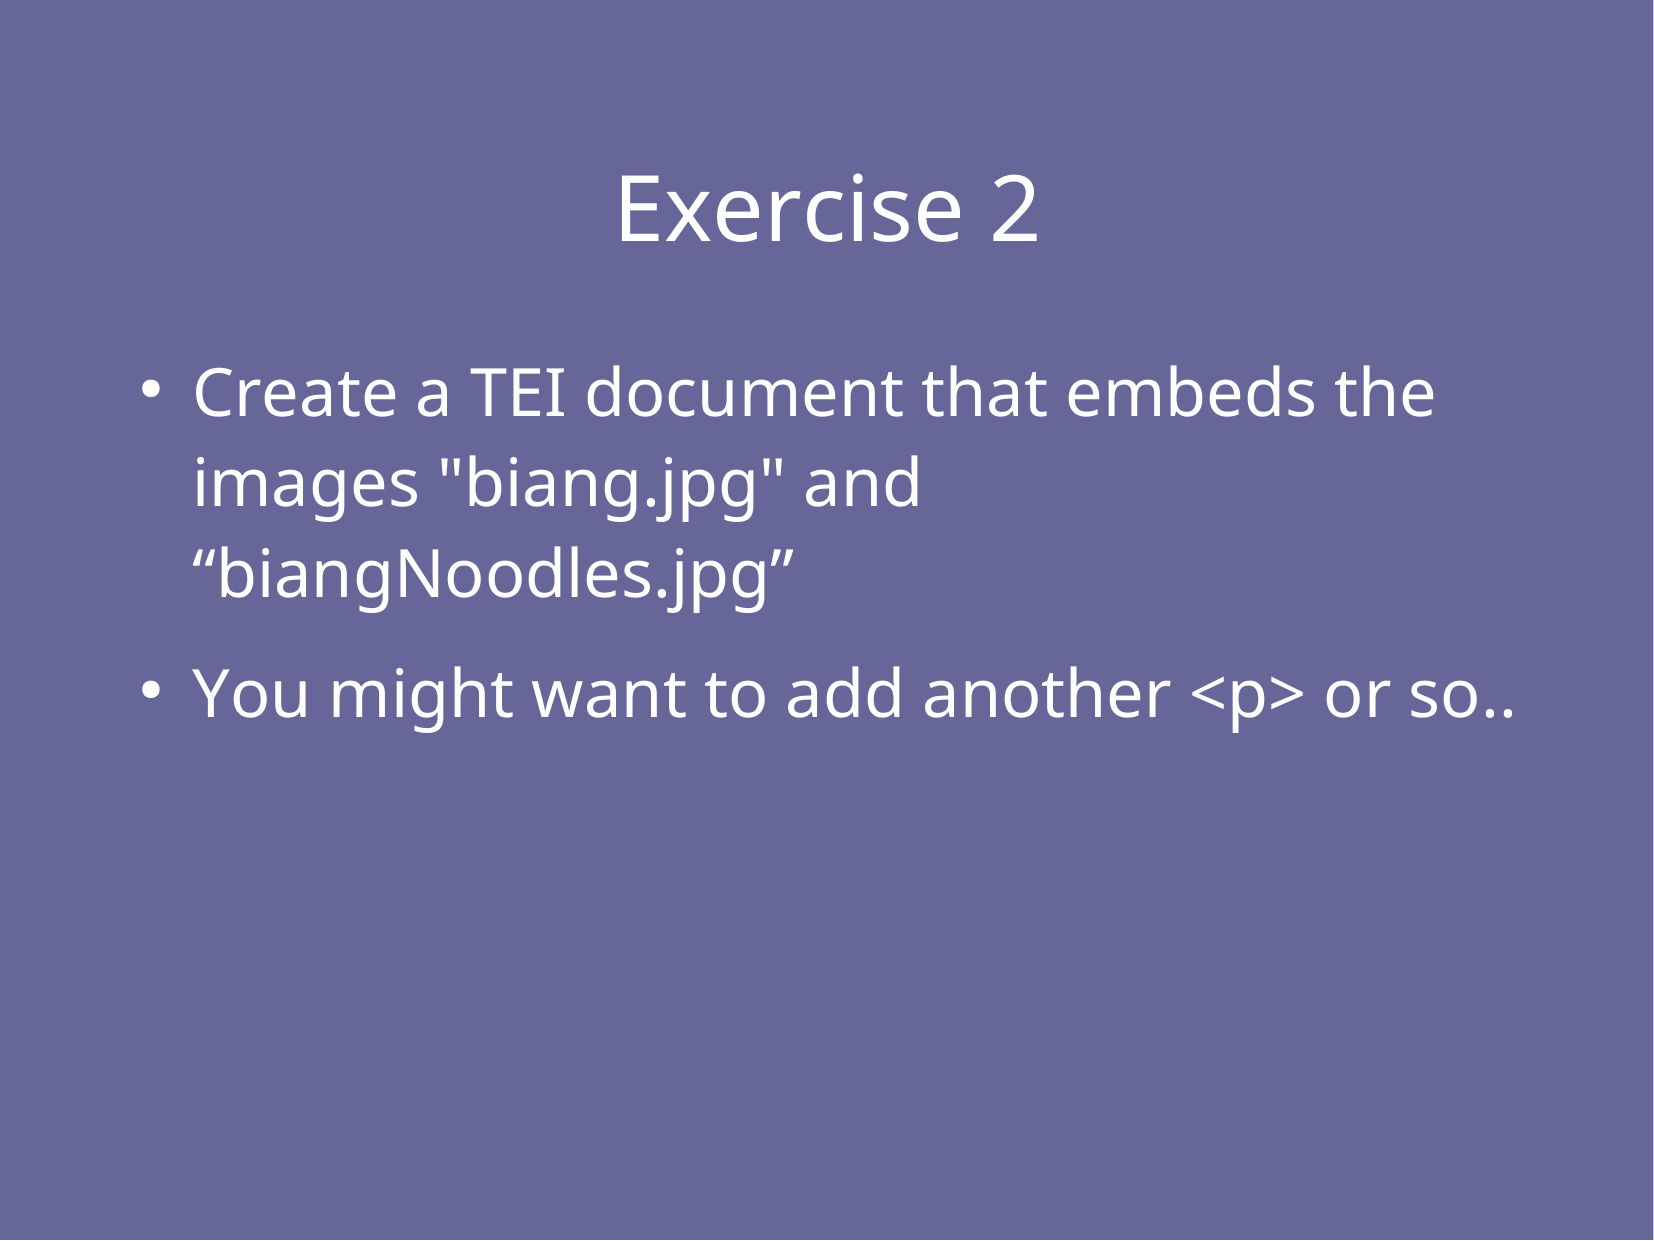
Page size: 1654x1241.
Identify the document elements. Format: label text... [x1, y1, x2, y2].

list Create a TEI document that embeds the images "biang.jpg" and “biangNoodles.jpg” You might want to add another <p> or so.. [121, 344, 1534, 1127]
title Exercise 2 [121, 102, 1534, 310]
